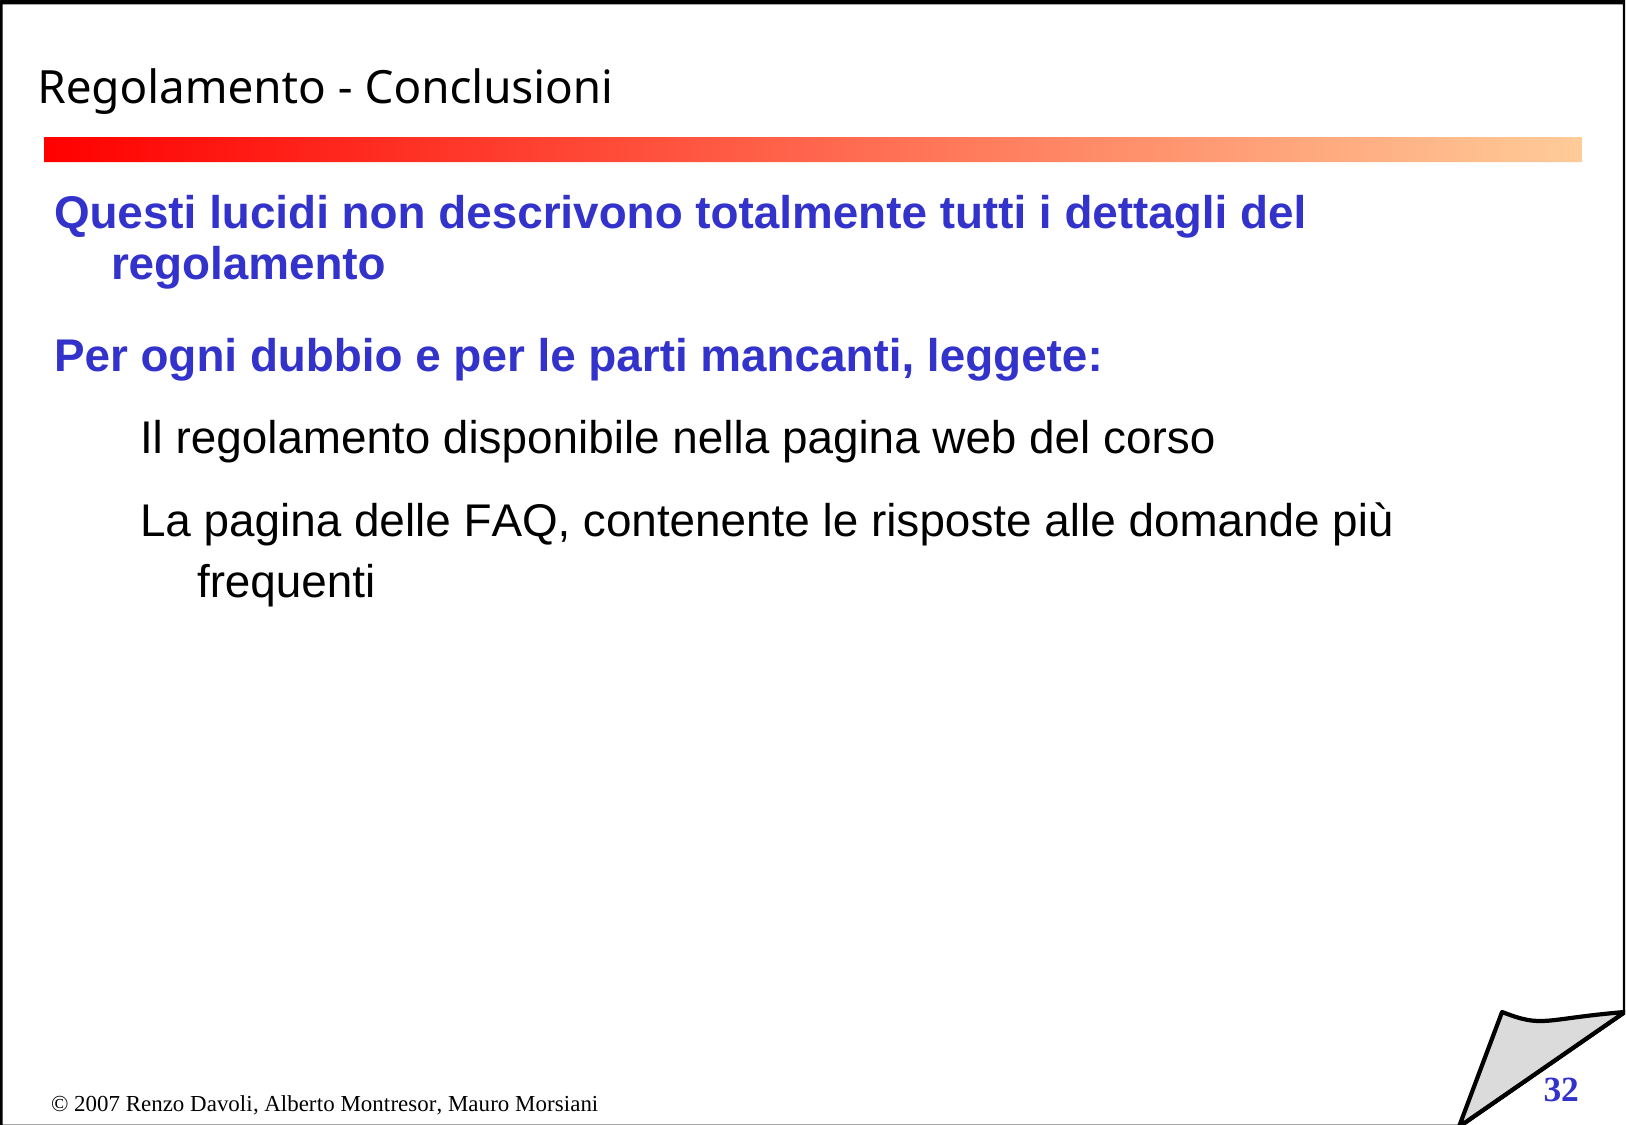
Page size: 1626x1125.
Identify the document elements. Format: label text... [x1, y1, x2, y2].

title Regolamento - Conclusioni [37, 44, 1588, 131]
list Questi lucidi non descrivono totalmente tutti i dettagli del regolamento Per ogni dubbio e per le parti mancanti, leggete: Il regolamento disponibile nella pagina web del corso La pagina delle FAQ, contenente le risposte alle domande più frequenti [54, 187, 1571, 1012]
